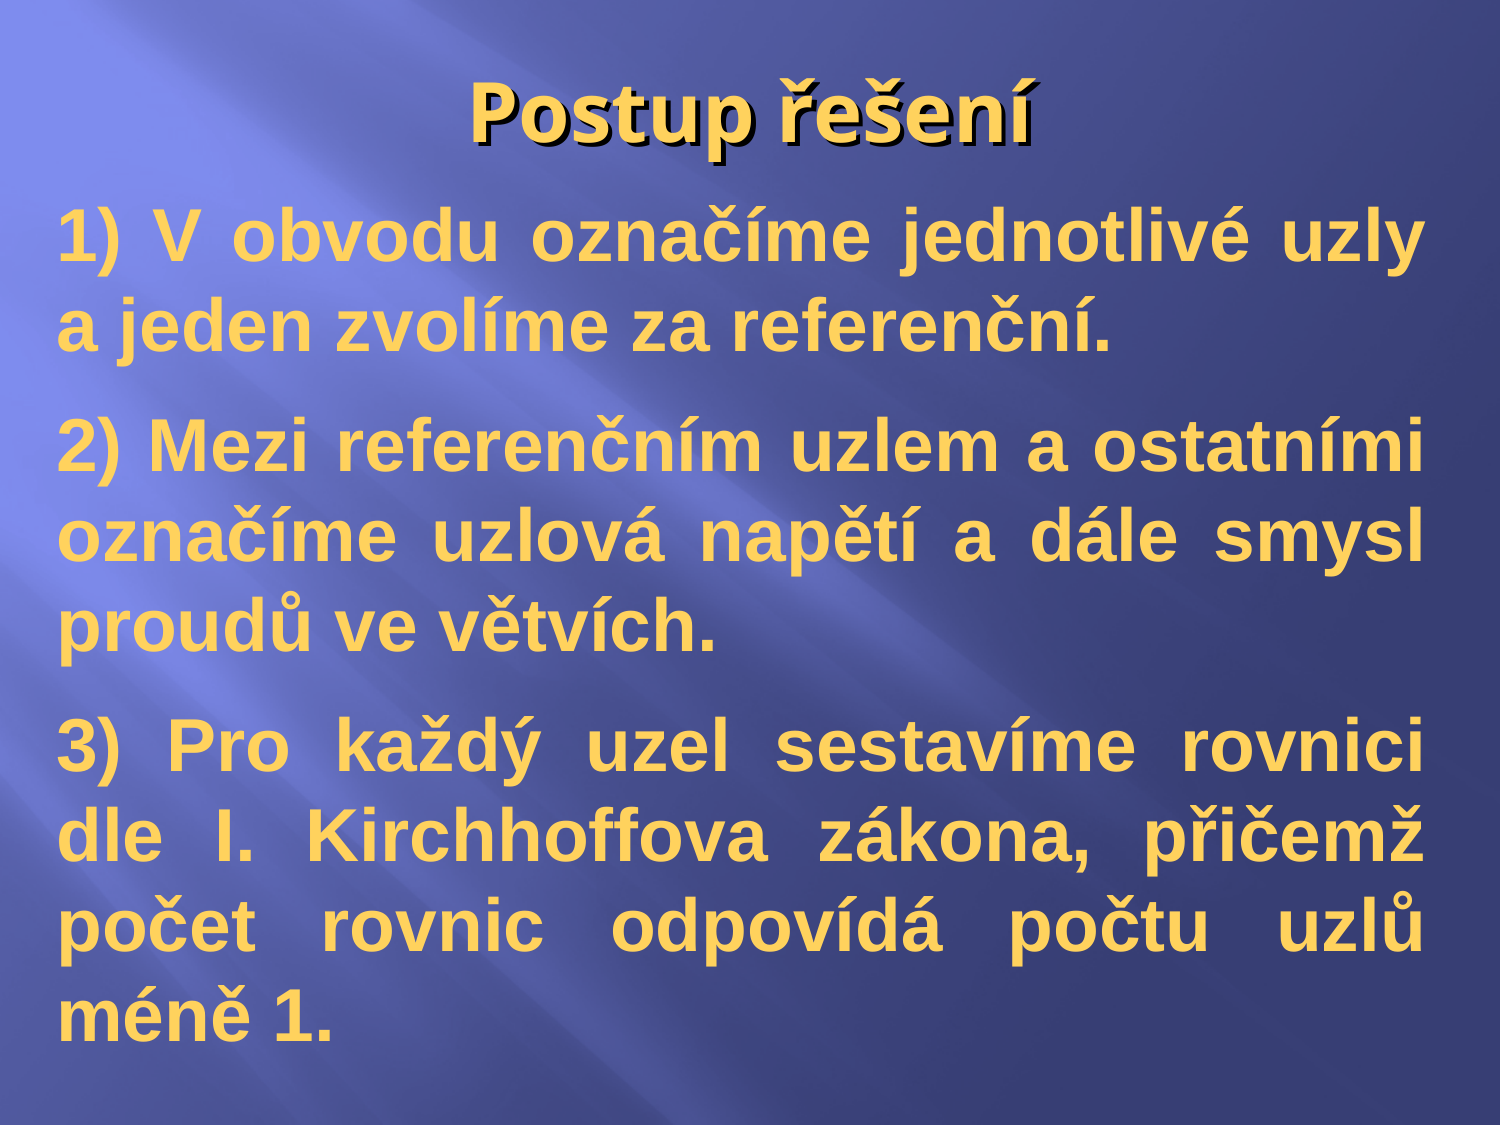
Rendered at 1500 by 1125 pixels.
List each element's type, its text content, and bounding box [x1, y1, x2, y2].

text_box 1) V obvodu označíme jednotlivé uzly a jeden zvolíme za referenční. 2) Mezi referenčním uzlem a ostatními označíme uzlová napětí a dále smysl proudů ve větvích. 3) Pro každý uzel sestavíme rovnici dle I. Kirchhoffova zákona, přičemž počet rovnic odpovídá počtu uzlů méně 1. [41, 172, 1447, 1071]
title Postup řešení [75, 45, 1426, 172]
